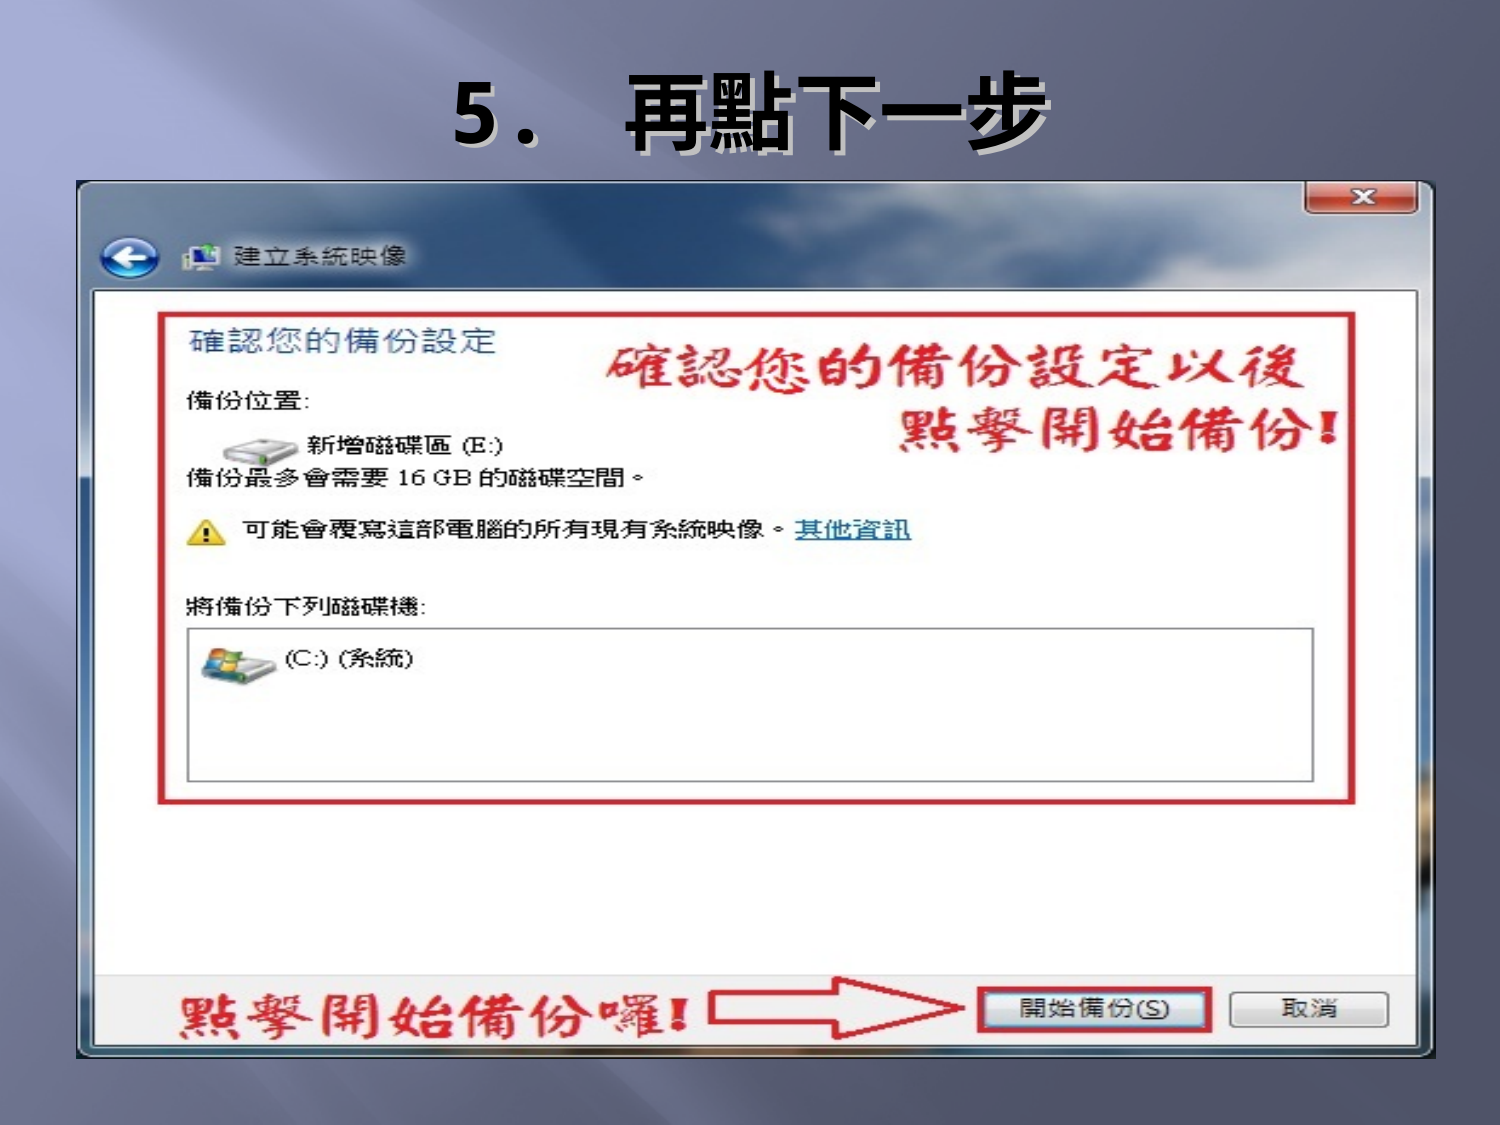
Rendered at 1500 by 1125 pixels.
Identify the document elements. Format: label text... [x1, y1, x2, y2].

picture [76, 180, 1436, 1059]
title 5. 再點下一步 [75, 45, 1426, 173]
